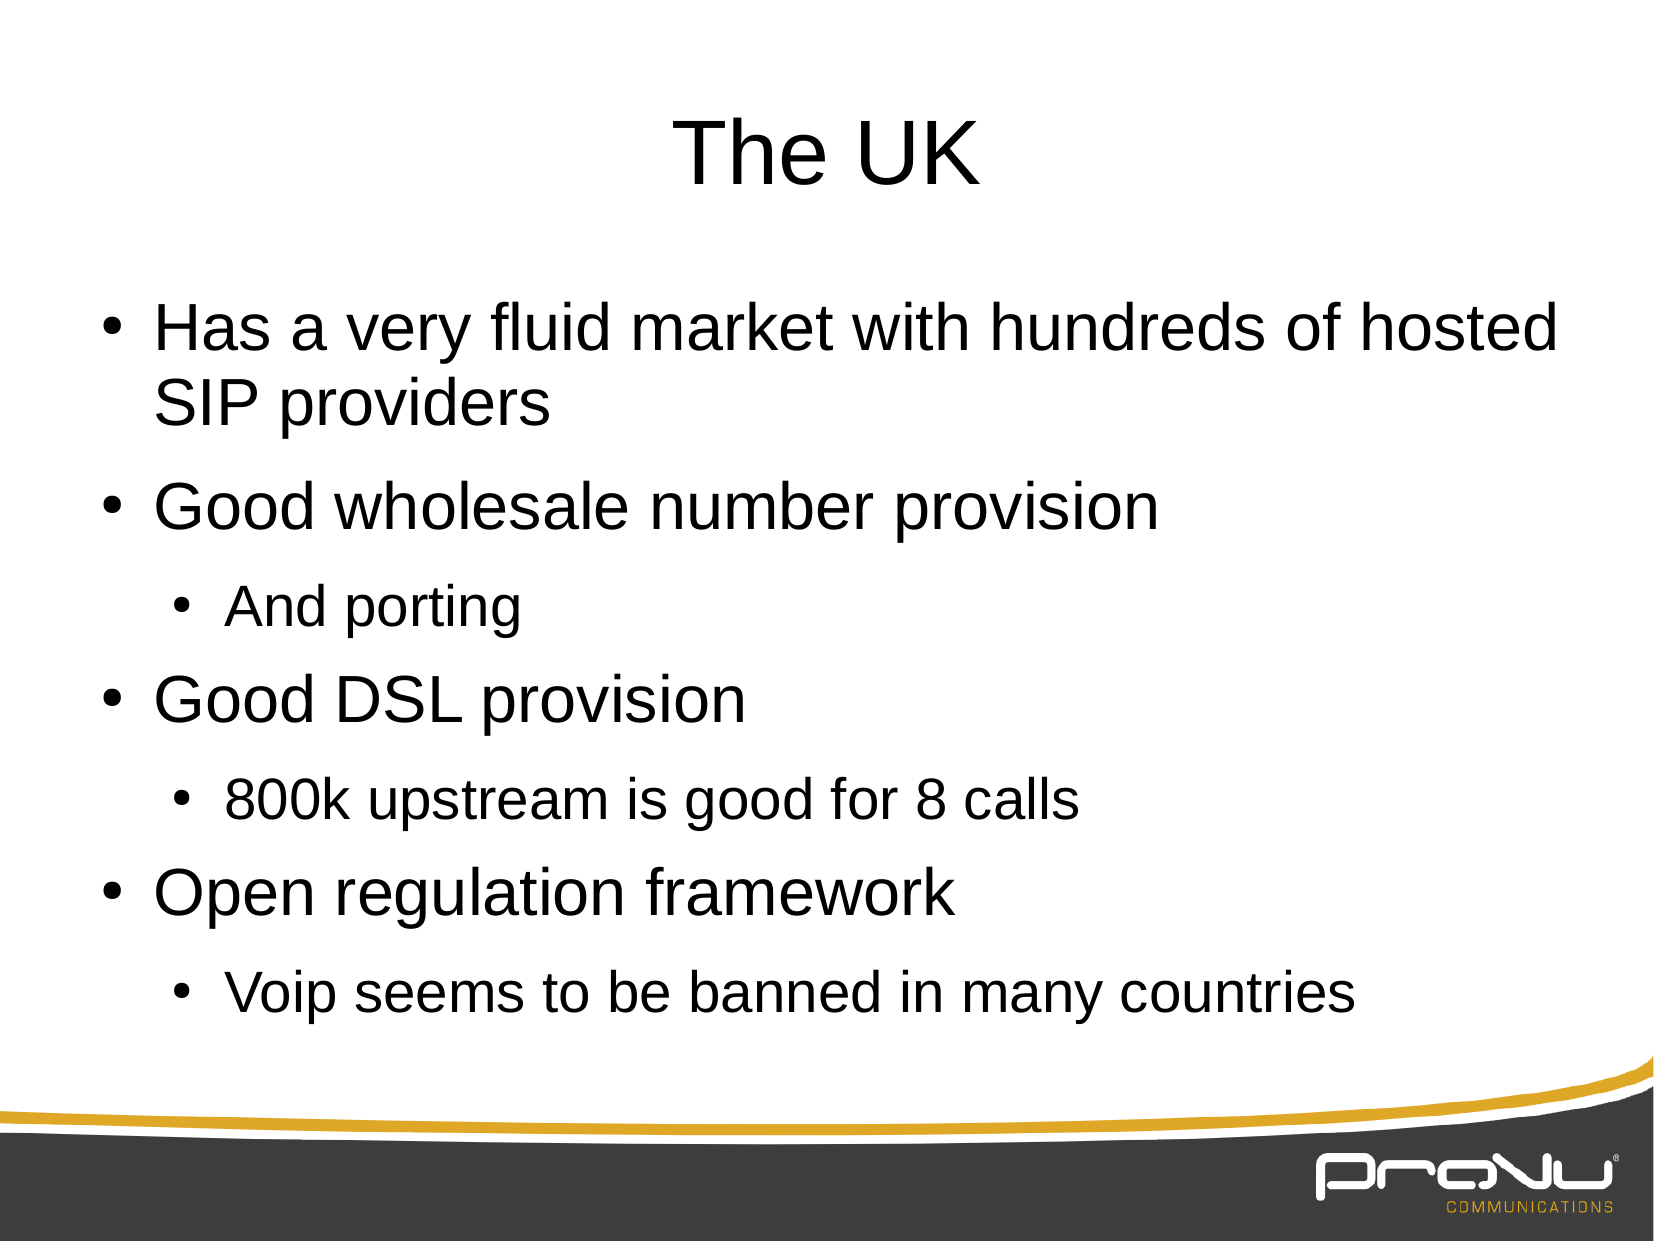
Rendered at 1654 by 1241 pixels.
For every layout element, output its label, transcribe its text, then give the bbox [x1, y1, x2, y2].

title The UK [82, 49, 1571, 257]
picture [0, 1039, 1654, 1241]
list Has a very fluid market with hundreds of hosted SIP providers Good wholesale number provision And porting Good DSL provision 800k upstream is good for 8 calls Open regulation framework Voip seems to be banned in many countries [82, 290, 1571, 1109]
